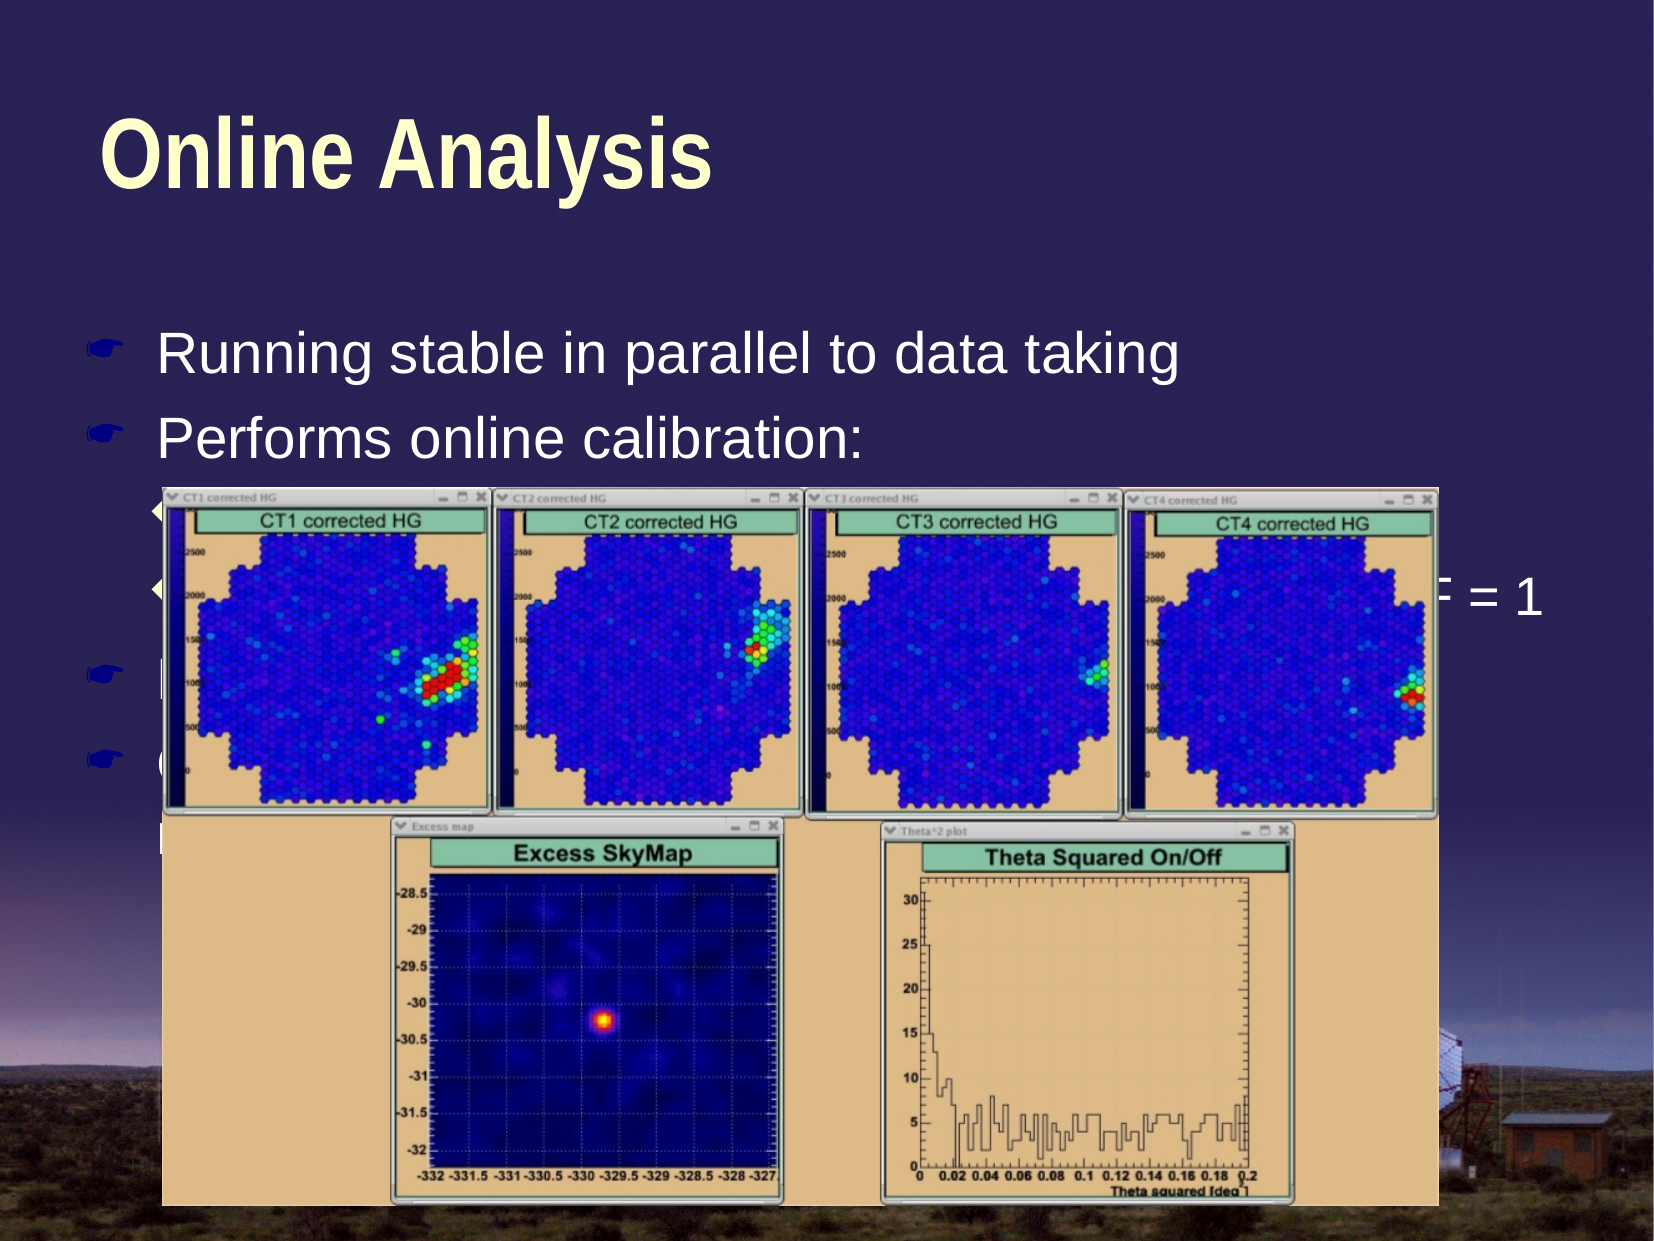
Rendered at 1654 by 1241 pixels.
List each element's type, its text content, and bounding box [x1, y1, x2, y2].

list Running stable in parallel to data taking Performs online calibration: online pedestals (running average) Nominal gain and flat field coefficients: - y = 1/80, FF = 1 Provides pedestal corrected event display Generates excess maps using static background model (simplified RegionBgMaker) [58, 307, 1600, 1148]
title Online Analysis [84, 60, 1394, 267]
picture [0, 0, 1654, 1241]
